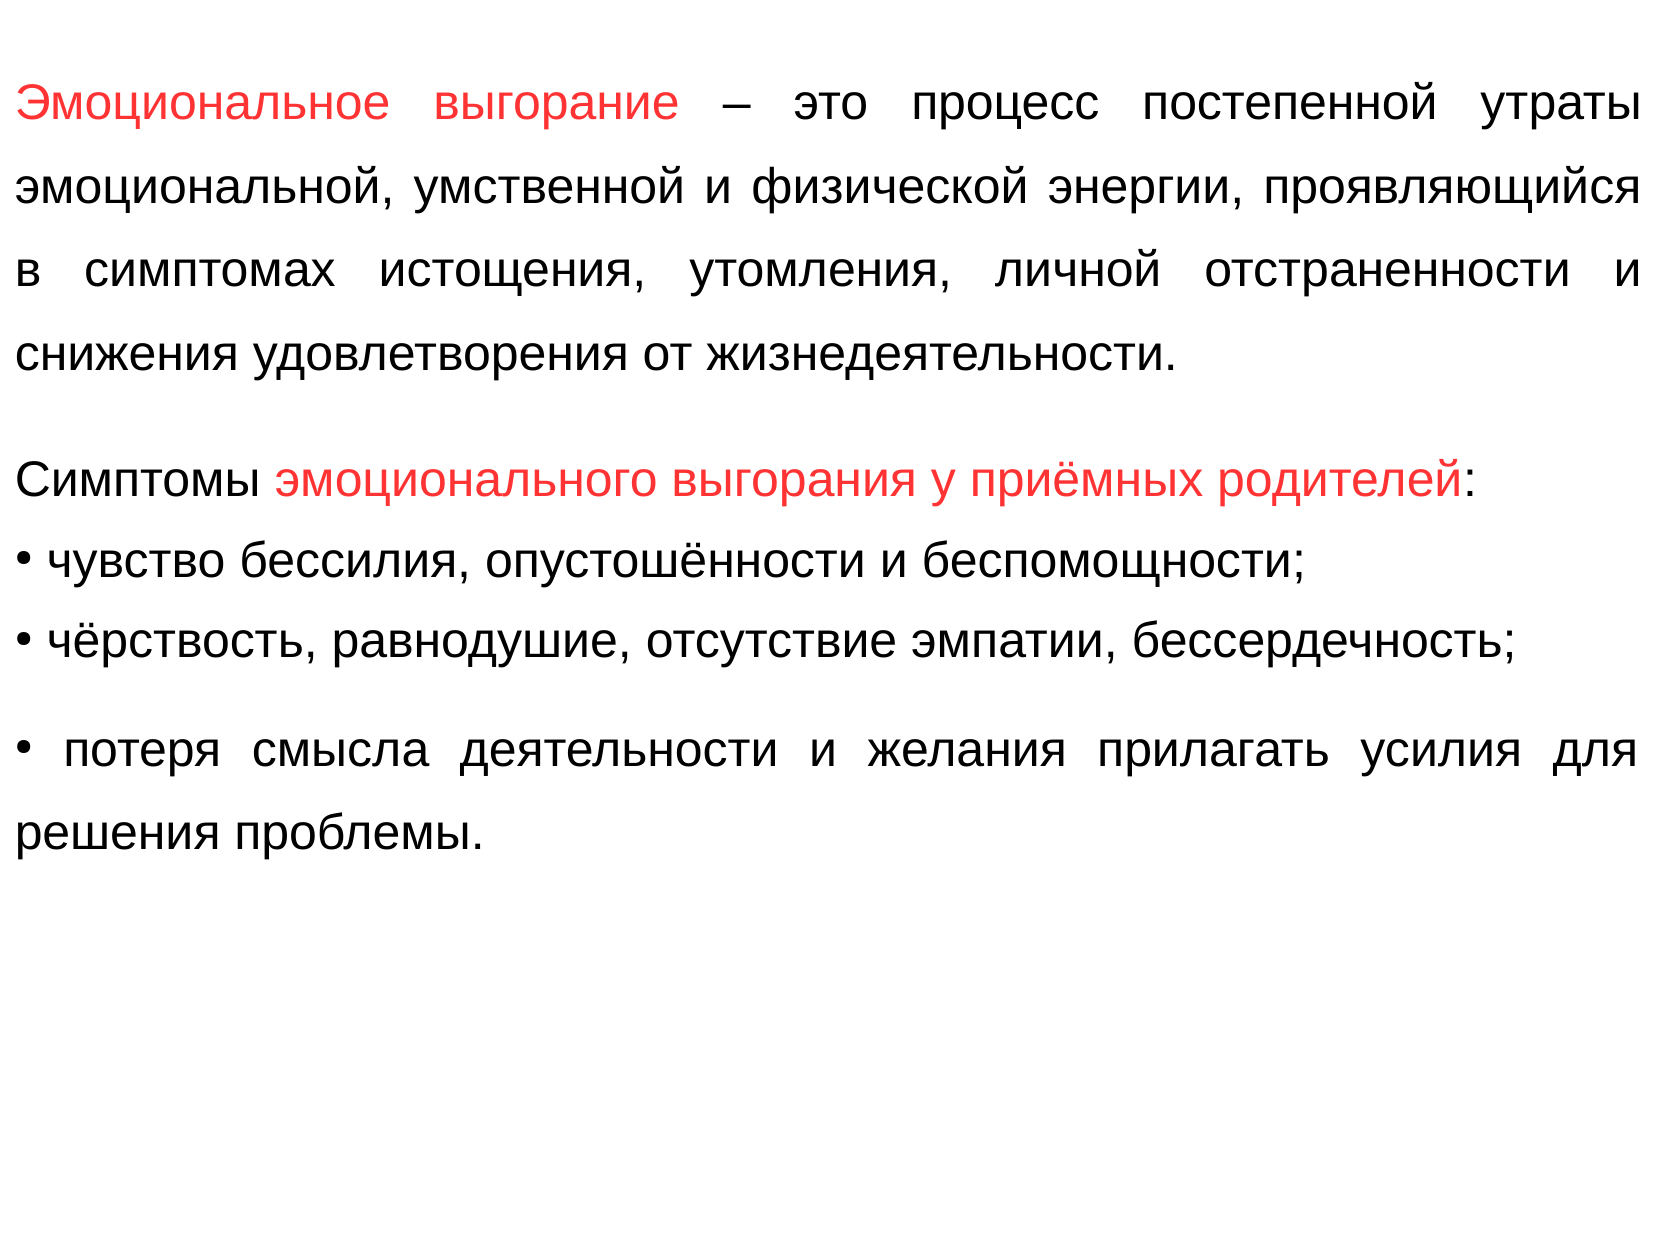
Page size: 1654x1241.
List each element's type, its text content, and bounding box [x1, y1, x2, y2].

text_box Эмоциональное выгорание – это процесс постепенной утраты эмоциональной, умственной и физической энергии, проявляющийся в симптомах истощения, утомления, личной отстраненности и снижения удовлетворения от жизнедеятельности. [0, 39, 1654, 443]
text_box Симптомы эмоционального выгорания у приёмных родителей: чувство бессилия, опустошённости и беспомощности; чёрствость, равнодушие, отсутствие эмпатии, бессердечность; потеря смысла деятельности и желания прилагать усилия для решения проблемы. [0, 443, 1654, 916]
